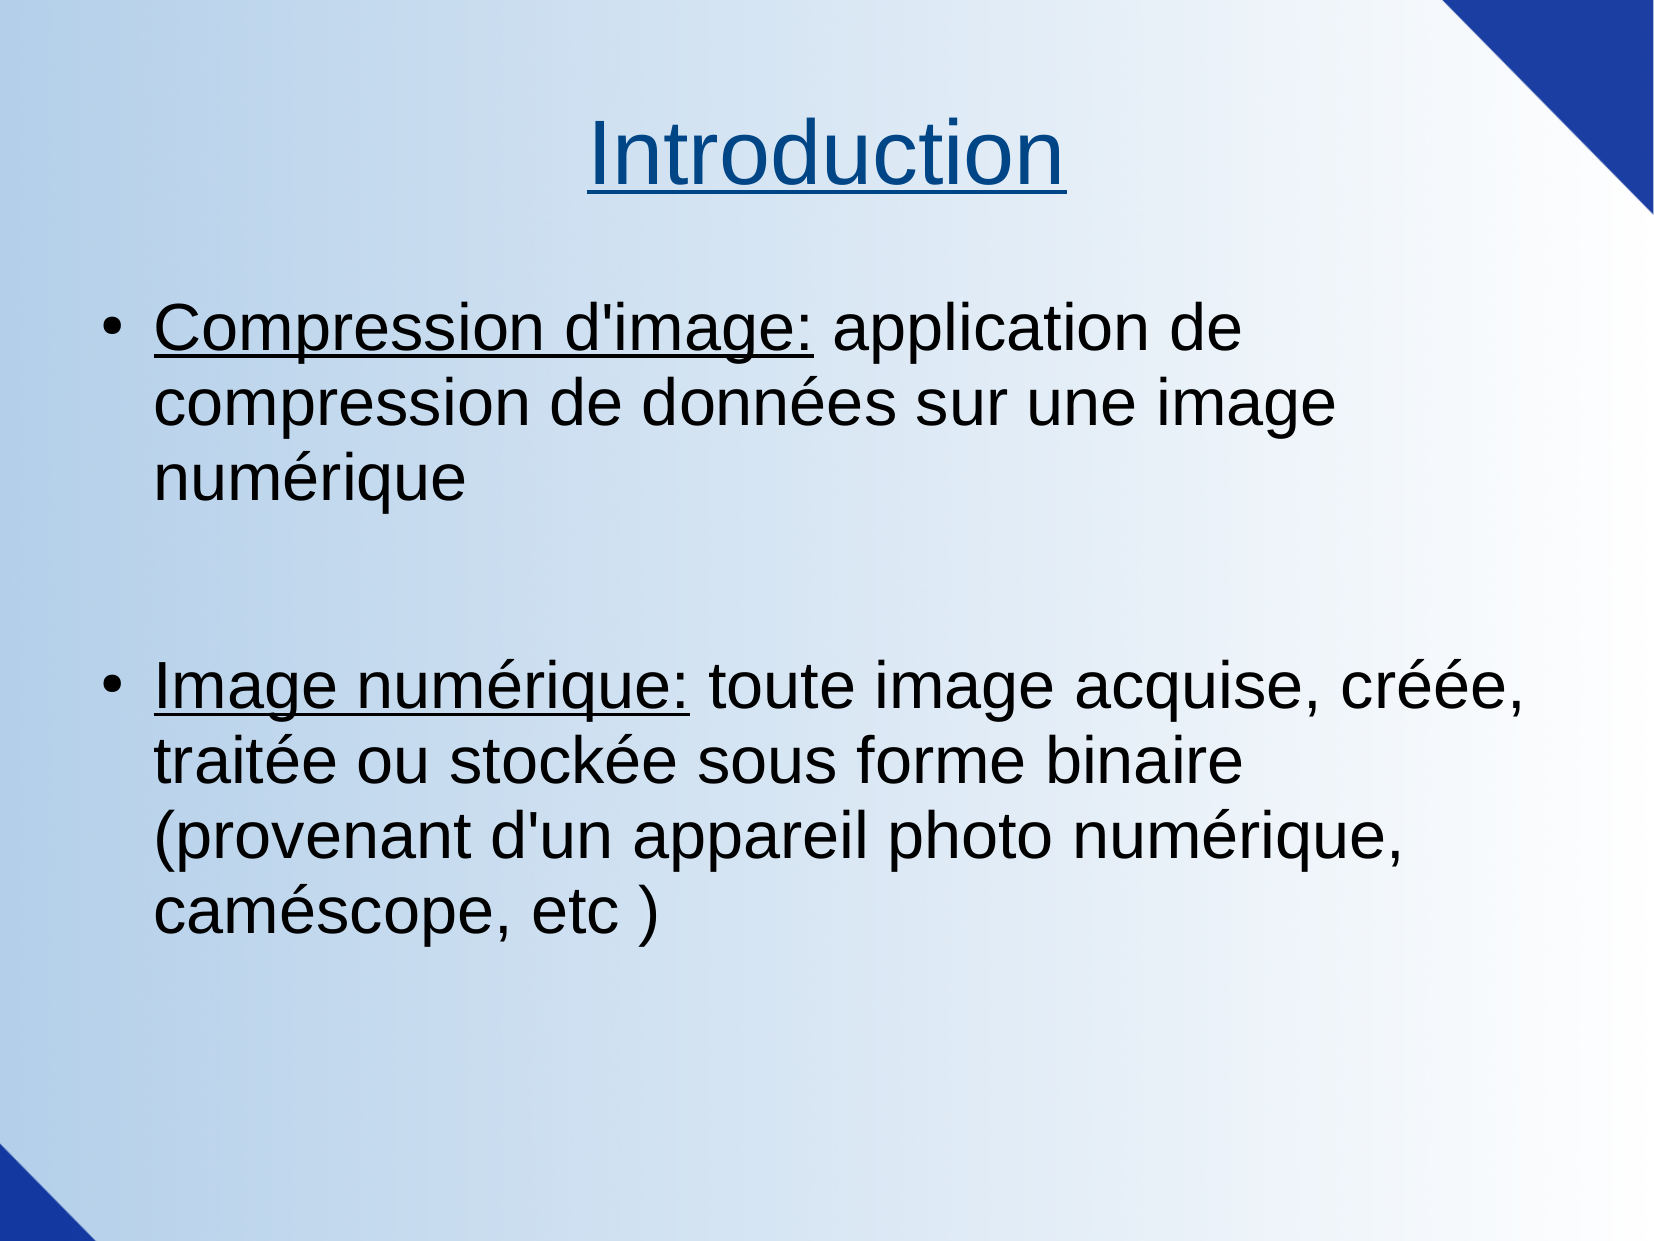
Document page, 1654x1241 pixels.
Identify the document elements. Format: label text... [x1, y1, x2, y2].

title Introduction [82, 56, 1571, 250]
list Compression d'image: application de compression de données sur une image numérique Image numérique: toute image acquise, créée, traitée ou stockée sous forme binaire (provenant d'un appareil photo numérique, caméscope, etc ) [82, 290, 1571, 1094]
picture [0, 0, 1654, 1241]
